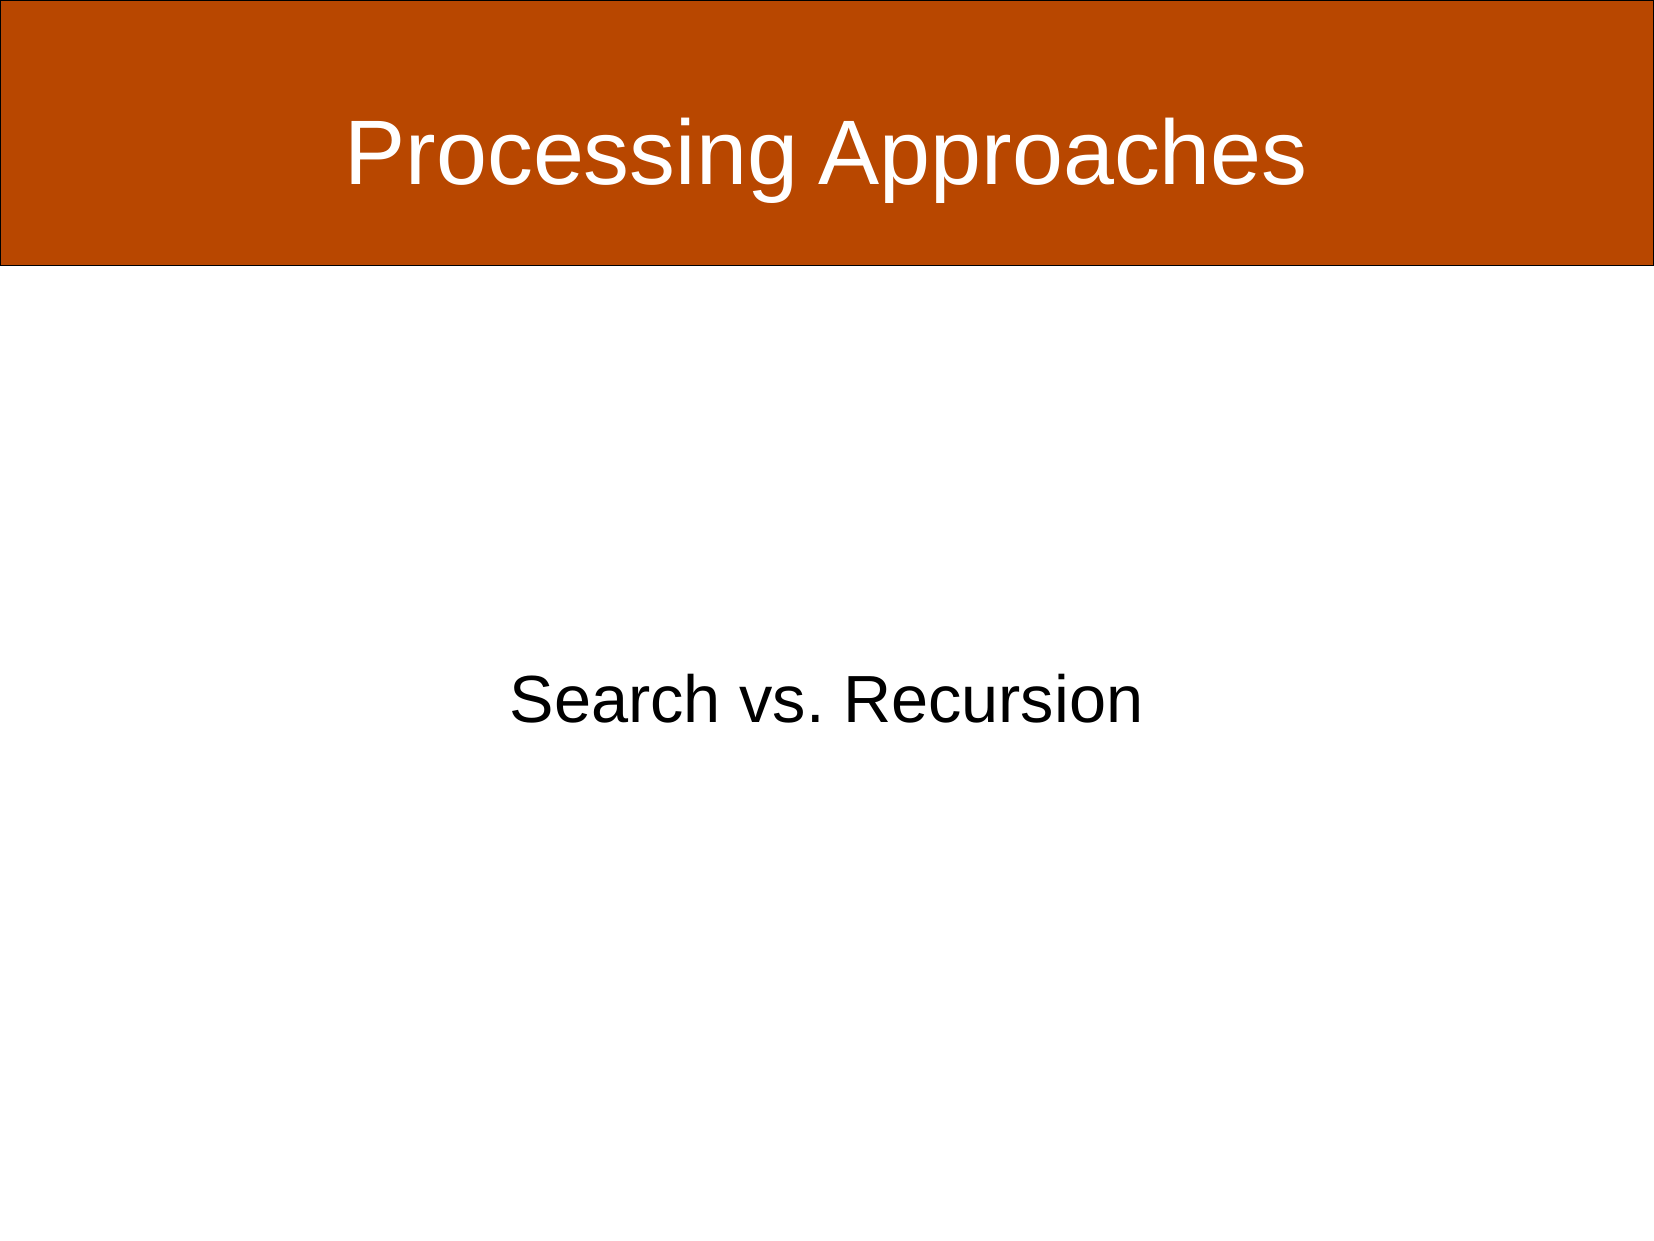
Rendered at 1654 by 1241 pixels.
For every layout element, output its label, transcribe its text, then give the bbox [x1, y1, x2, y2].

title Processing Approaches [82, 56, 1571, 250]
subtitle Search vs. Recursion [82, 297, 1571, 1102]
